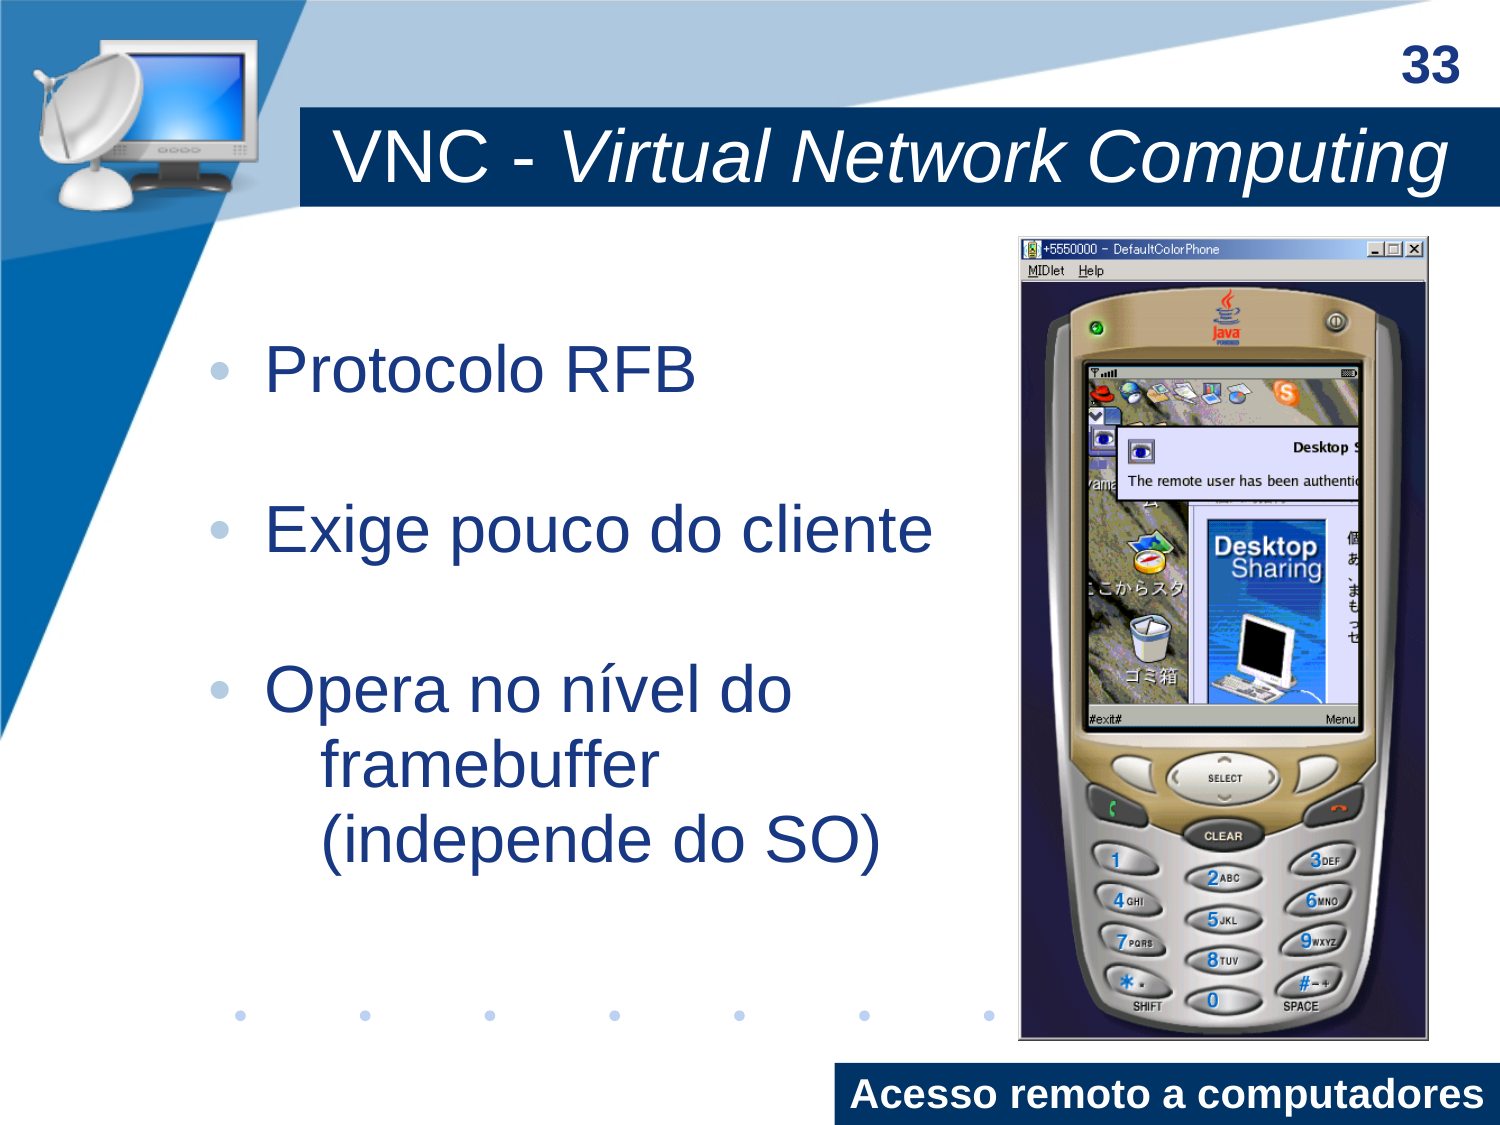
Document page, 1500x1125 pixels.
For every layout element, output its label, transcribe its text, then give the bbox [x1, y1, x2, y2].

list Protocolo RFB Exige pouco do cliente Opera no nível do framebuffer (independe do SO) [193, 324, 975, 960]
title VNC - Virtual Network Computing [300, 107, 1500, 207]
picture [0, 0, 1500, 1041]
